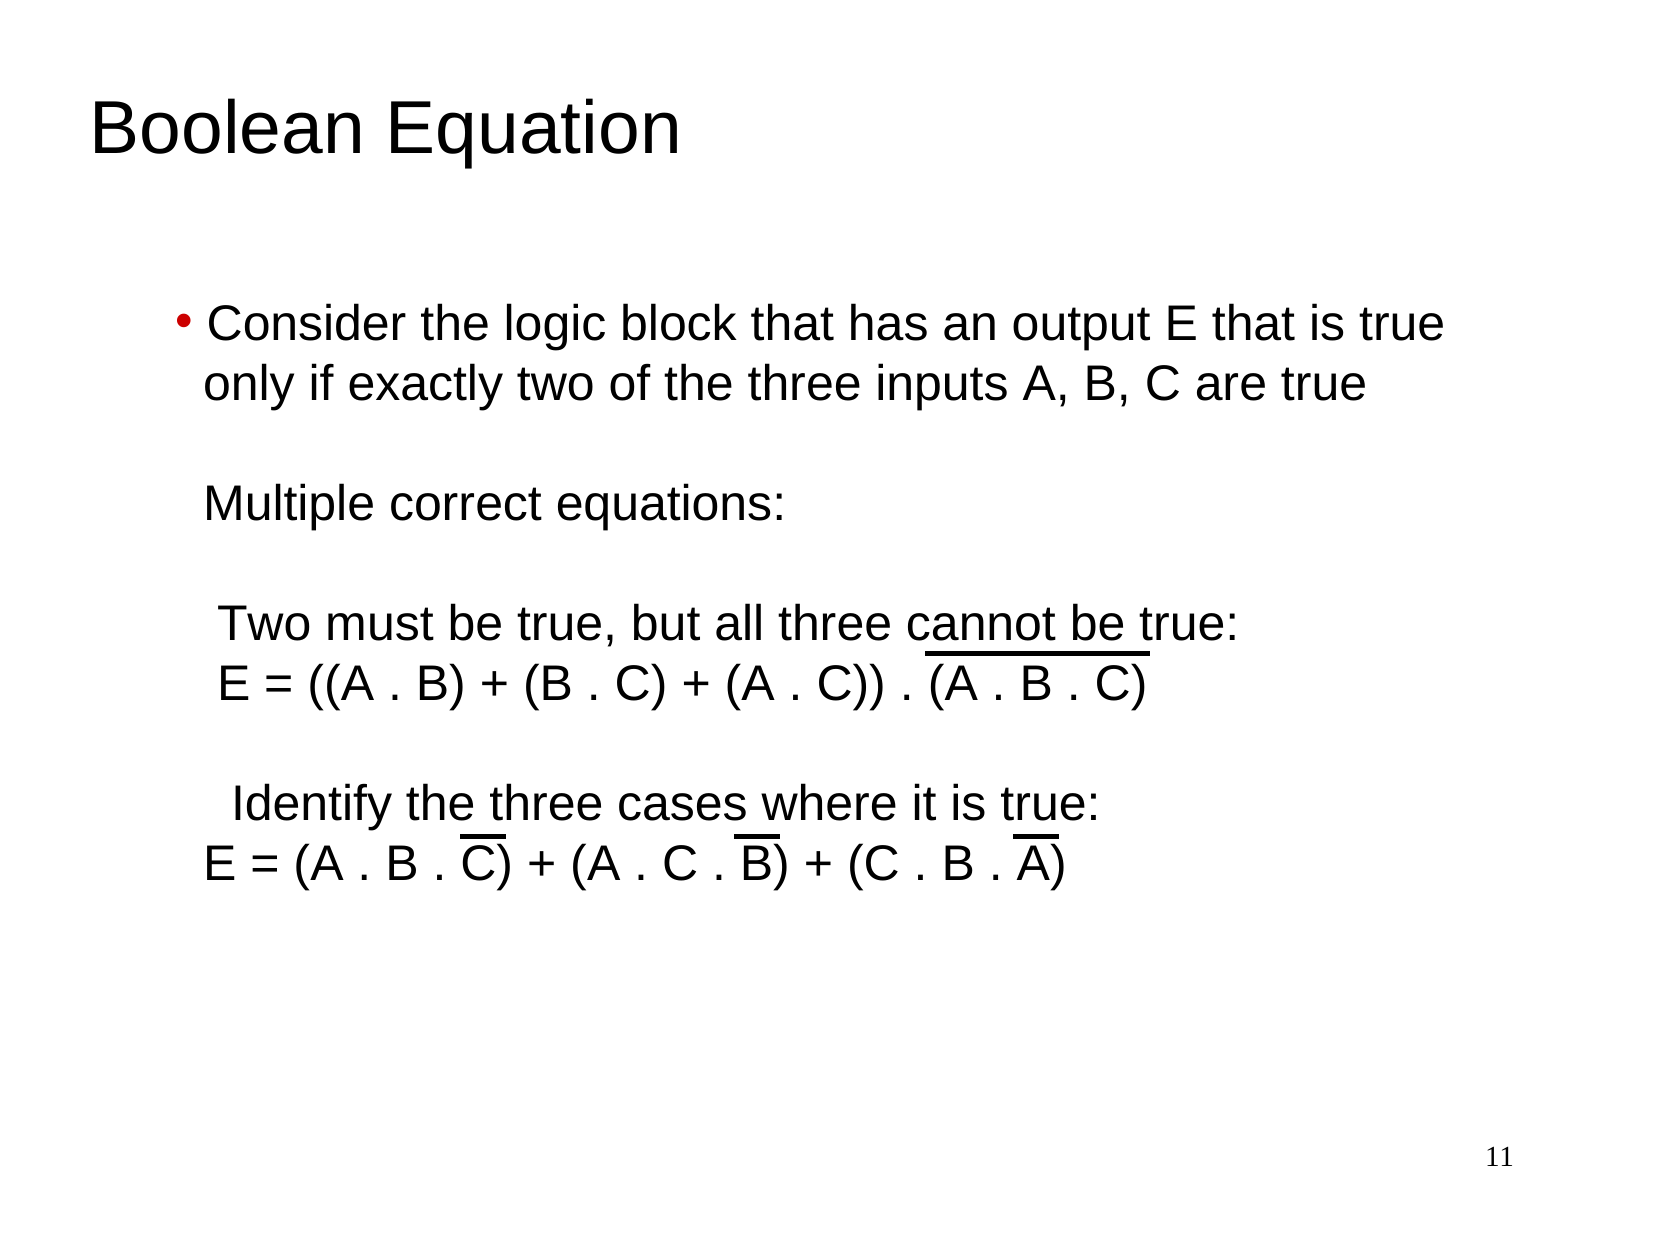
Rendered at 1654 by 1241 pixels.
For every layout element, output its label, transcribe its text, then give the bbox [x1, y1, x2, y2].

text_box Consider the logic block that has an output E that is true only if exactly two of the three inputs A, B, C are true Multiple correct equations: Two must be true, but all three cannot be true: E = ((A . B) + (B . C) + (A . C)) . (A . B . C) Identify the three cases where it is true: E = (A . B . C) + (A . C . B) + (C . B . A) [160, 282, 1462, 899]
text_box <number> [1184, 1129, 1530, 1213]
text_box Boolean Equation [75, 71, 698, 177]
